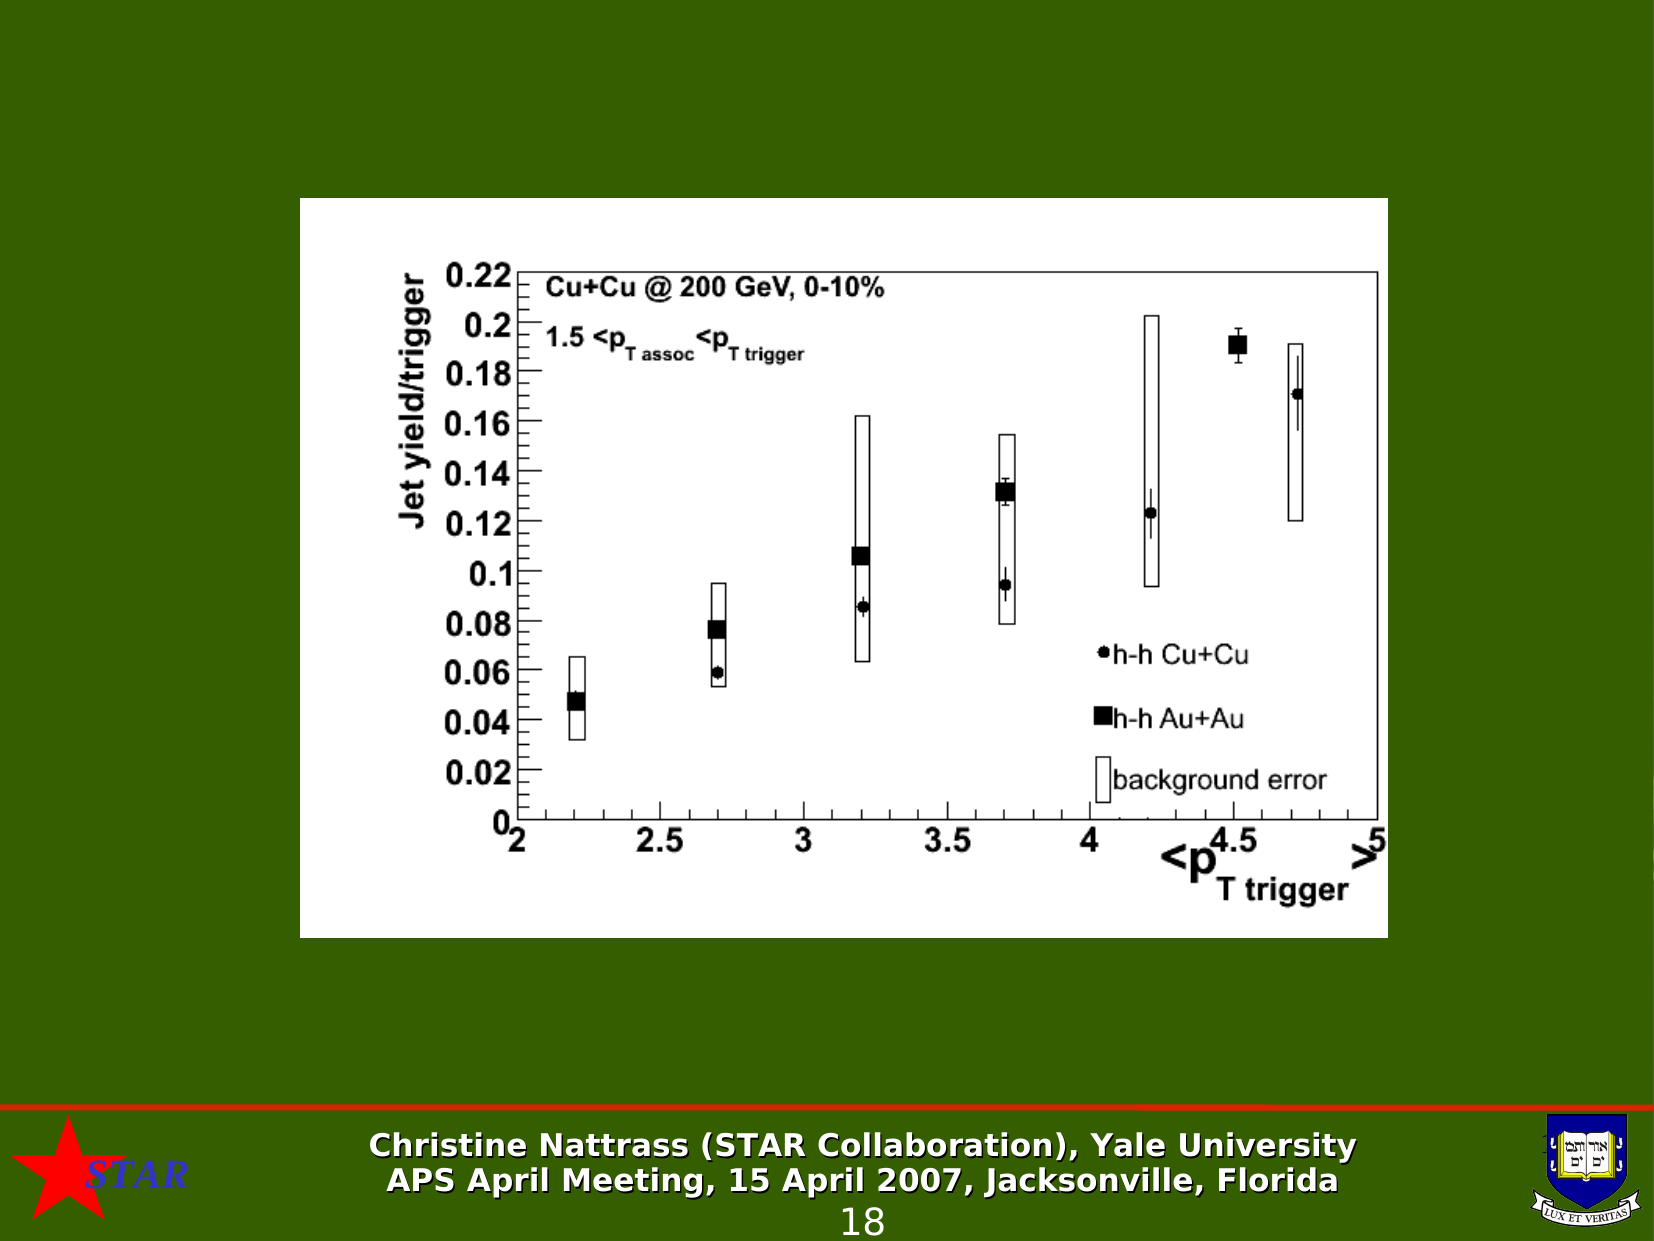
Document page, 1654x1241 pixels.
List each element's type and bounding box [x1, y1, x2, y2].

picture [1529, 1114, 1643, 1227]
picture [300, 198, 1388, 938]
